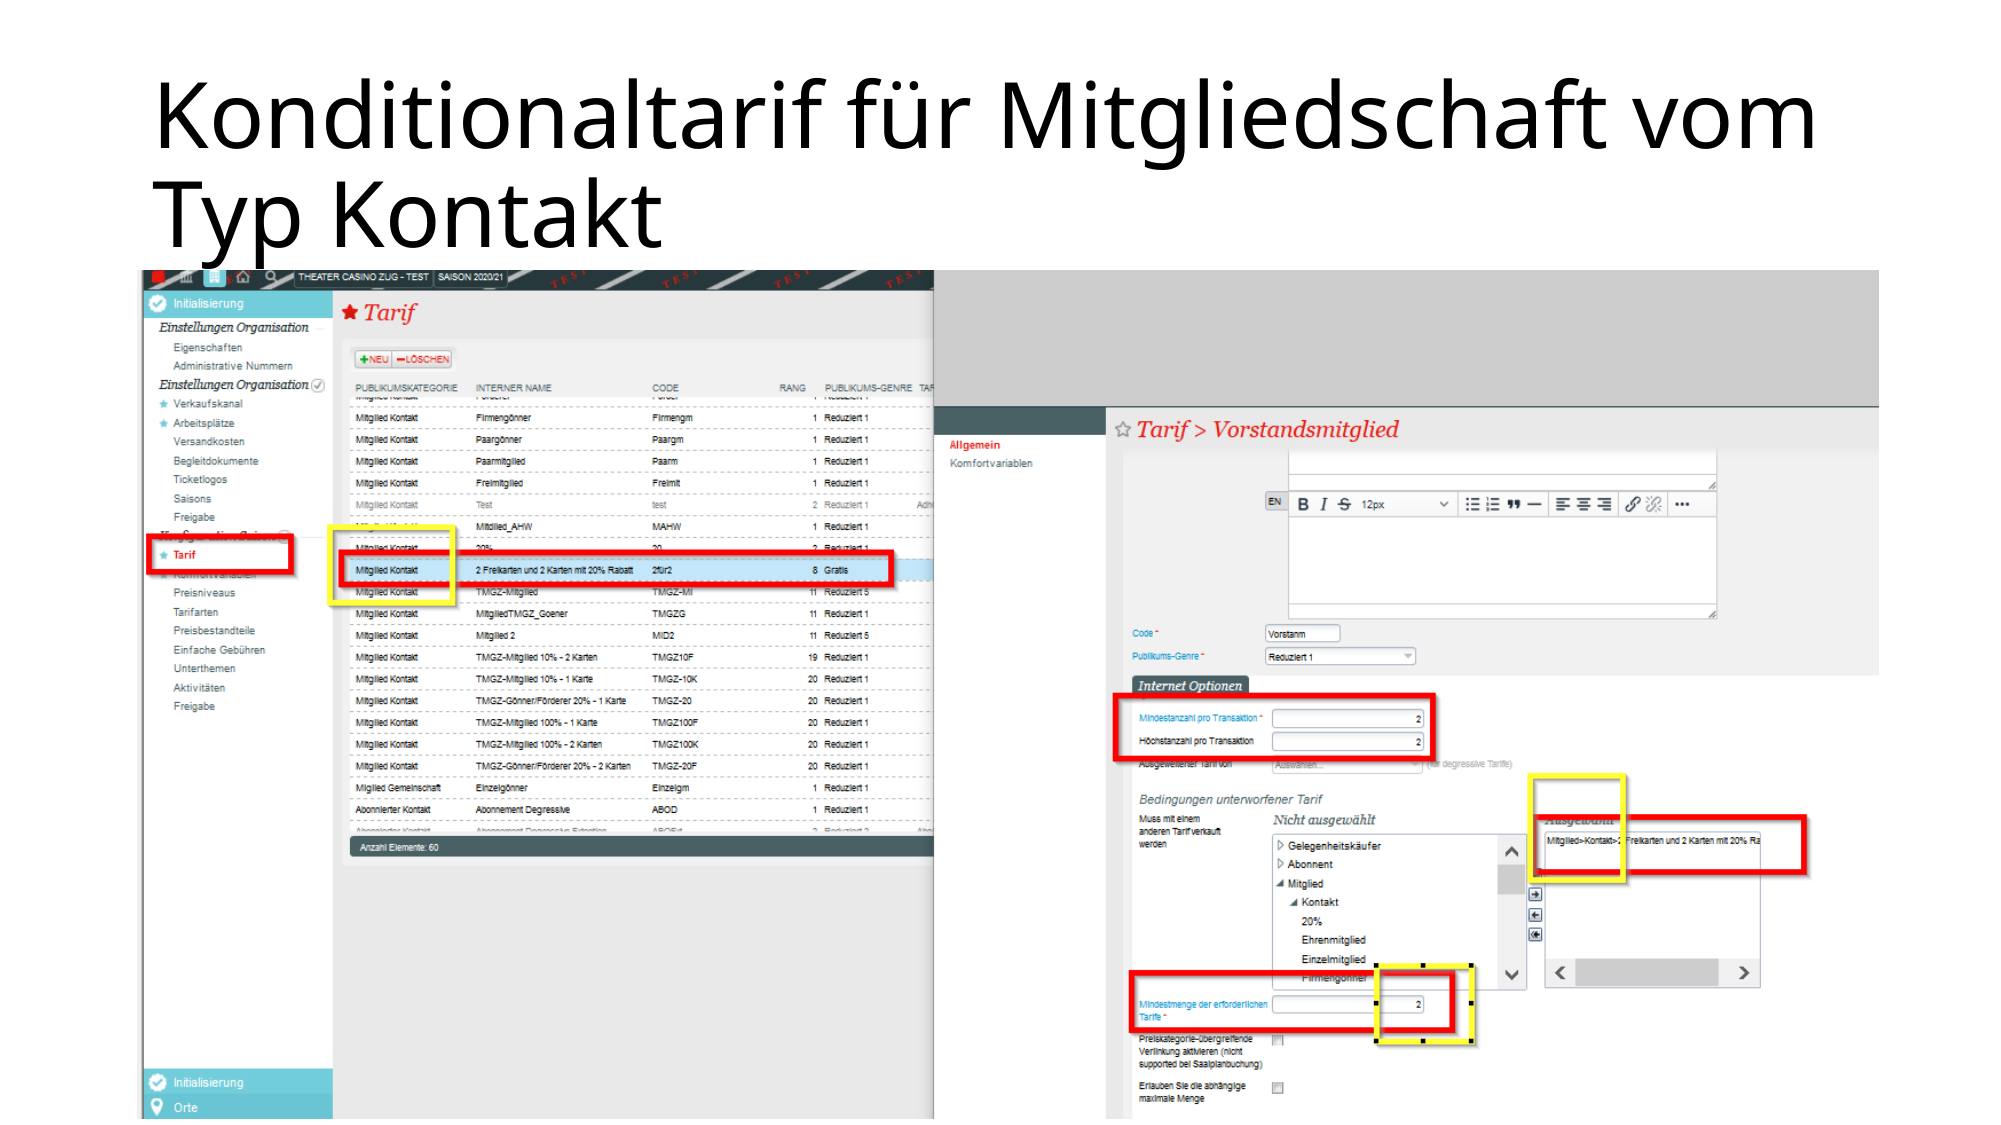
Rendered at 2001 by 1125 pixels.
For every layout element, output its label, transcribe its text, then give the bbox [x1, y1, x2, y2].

picture [137, 270, 1879, 1119]
title Konditionaltarif für Mitgliedschaft vom Typ Kontakt [137, 59, 1863, 270]
